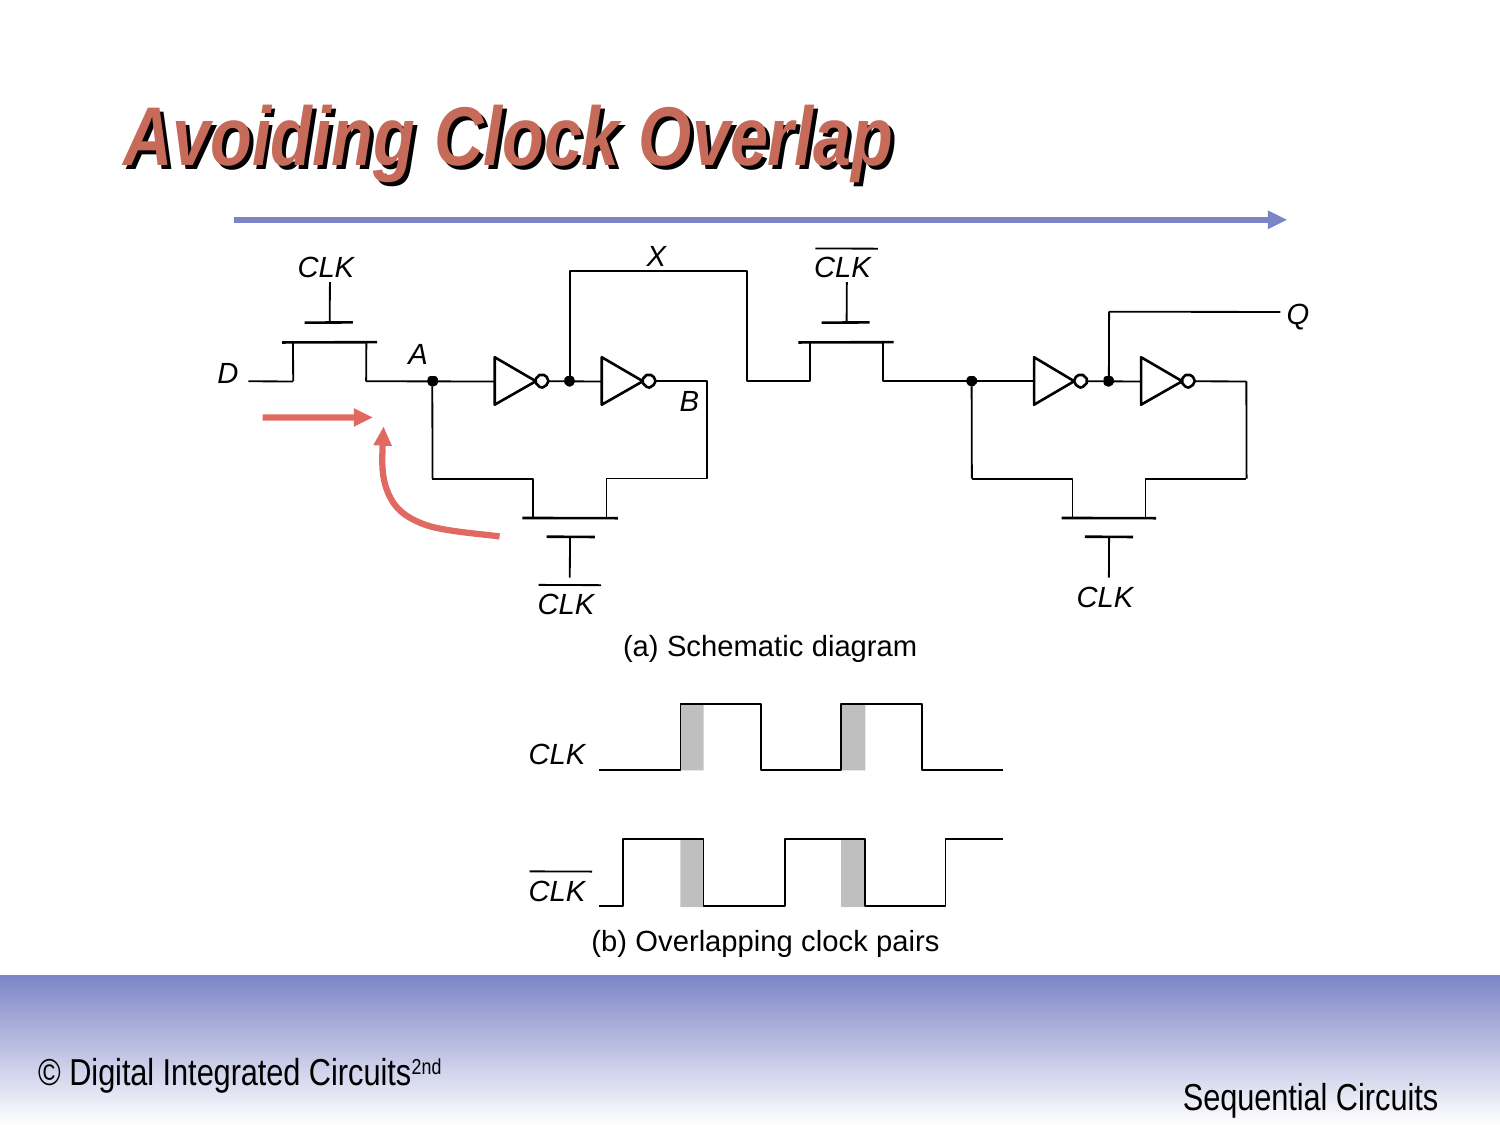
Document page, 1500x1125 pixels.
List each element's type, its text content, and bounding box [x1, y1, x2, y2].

text_box CLK [528, 872, 586, 908]
text_box [680, 840, 704, 908]
text_box [642, 375, 656, 388]
text_box X [646, 237, 667, 270]
text_box [564, 376, 576, 387]
text_box CLK [1076, 578, 1134, 614]
text_box [1074, 375, 1087, 388]
text_box B [679, 382, 700, 418]
text_box [535, 375, 548, 388]
text_box [841, 840, 866, 908]
text_box [1103, 376, 1115, 387]
text_box [427, 376, 438, 387]
text_box CLK [814, 248, 872, 284]
text_box CLK [297, 248, 355, 284]
text_box CLK [528, 735, 586, 771]
text_box [966, 376, 977, 380]
text_box [842, 705, 866, 771]
text_box D [217, 354, 239, 390]
text_box (b) Overlapping clock pairs [591, 922, 941, 958]
text_box [966, 382, 977, 387]
title Avoiding Clock Overlap [108, 72, 1384, 190]
text_box A [408, 335, 428, 371]
text_box Q [1286, 295, 1310, 331]
text_box A [414, 347, 422, 356]
text_box (a) Schematic diagram [623, 627, 918, 663]
text_box [681, 705, 704, 771]
text_box [1182, 375, 1195, 388]
text_box CLK [537, 585, 595, 621]
